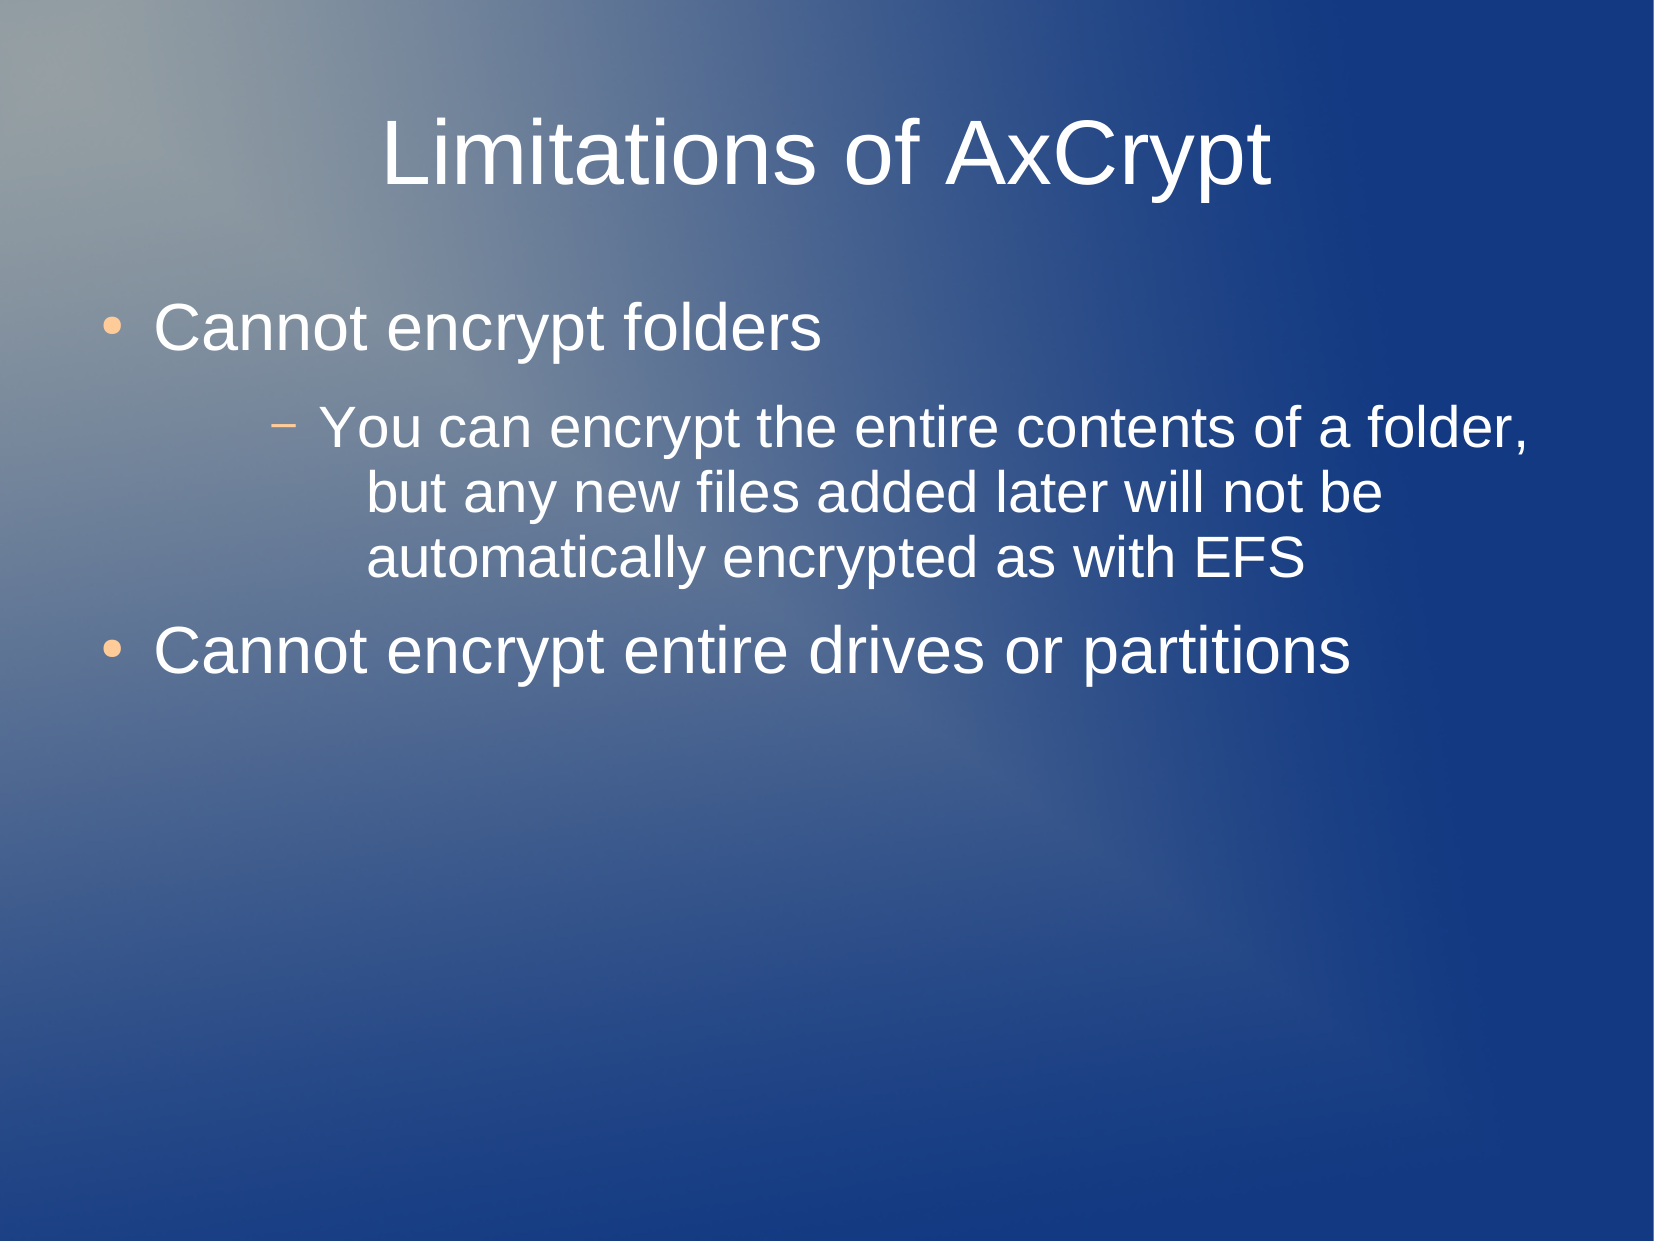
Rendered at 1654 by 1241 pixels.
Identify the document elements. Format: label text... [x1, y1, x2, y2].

title Limitations of AxCrypt [82, 49, 1571, 257]
picture [0, 0, 1654, 1241]
list Cannot encrypt folders You can encrypt the entire contents of a folder, but any new files added later will not be automatically encrypted as with EFS Cannot encrypt entire drives or partitions [82, 290, 1571, 1109]
